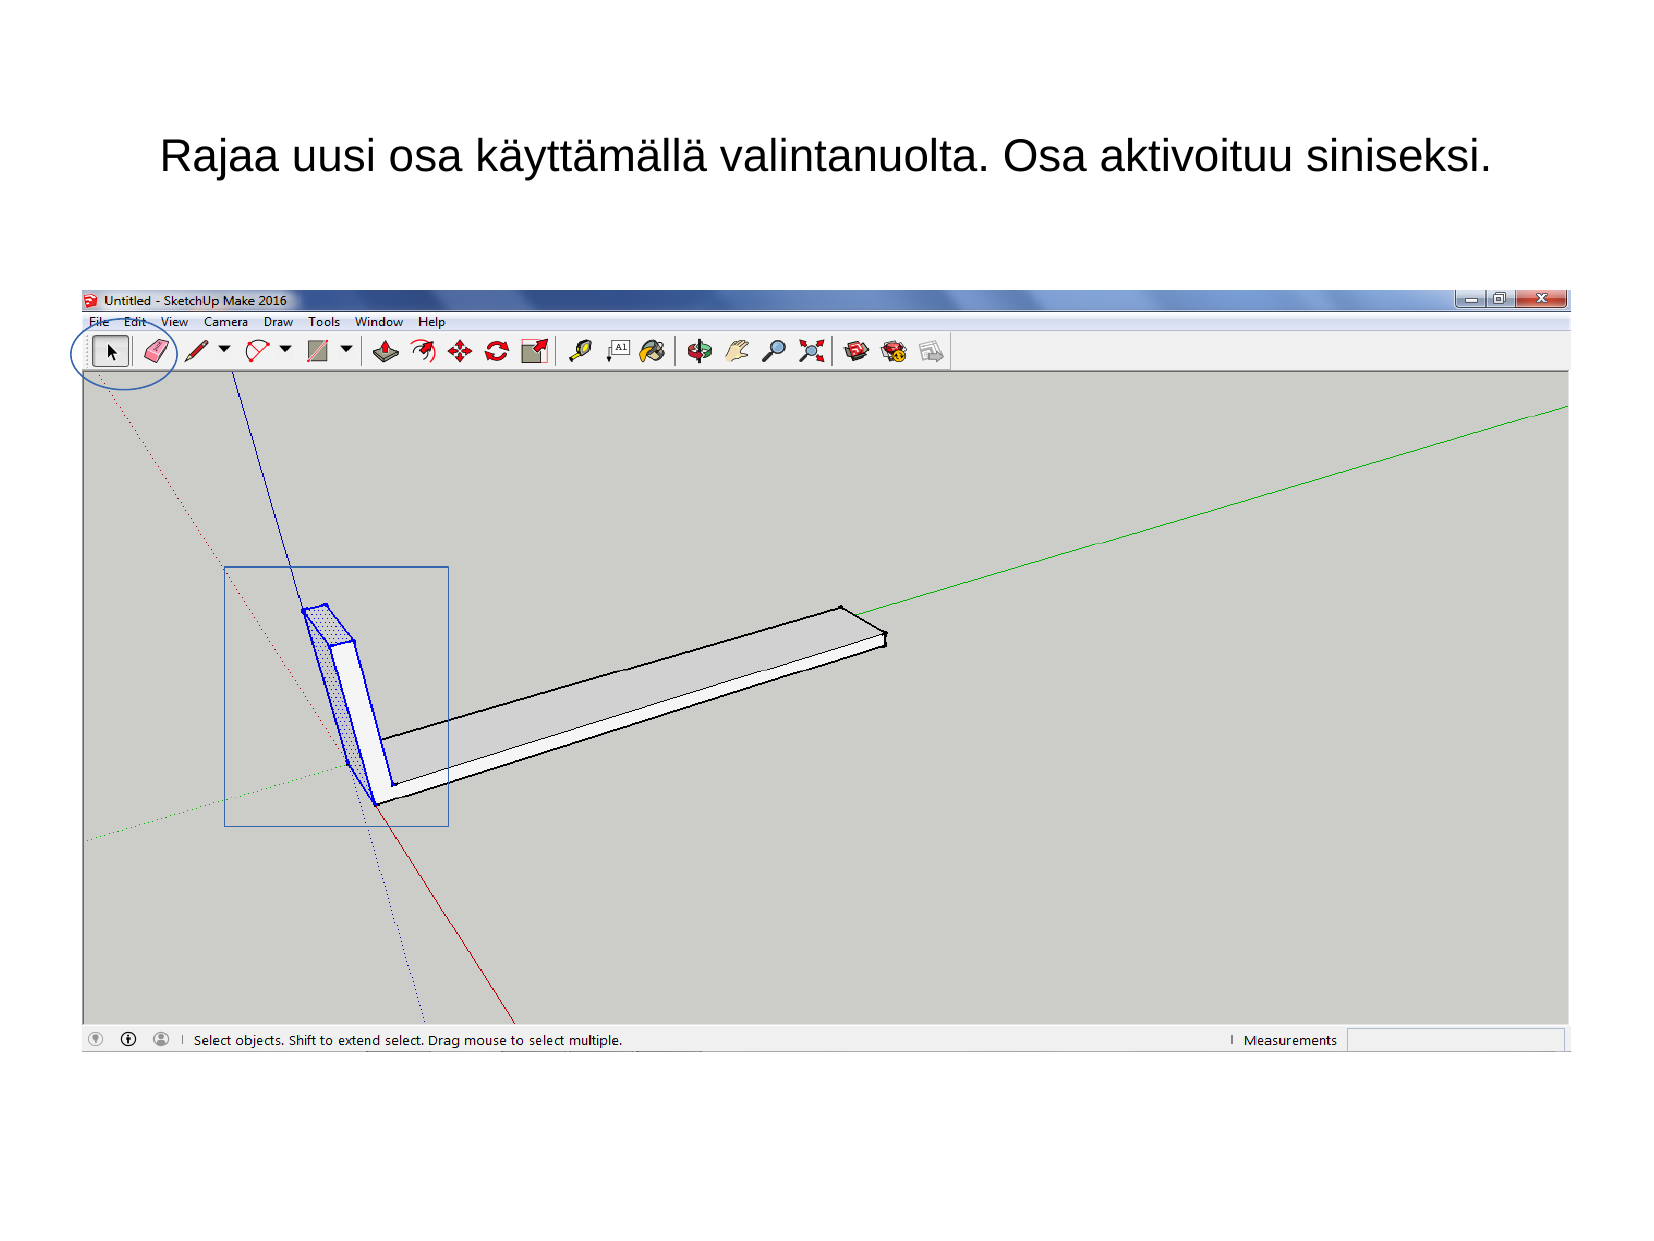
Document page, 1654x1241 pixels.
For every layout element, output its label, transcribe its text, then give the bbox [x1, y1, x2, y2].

text_box Rajaa uusi osa käyttämällä valintanuolta. Osa aktivoituu siniseksi. [82, 49, 1571, 257]
picture [82, 290, 1571, 1052]
picture [82, 320, 176, 388]
